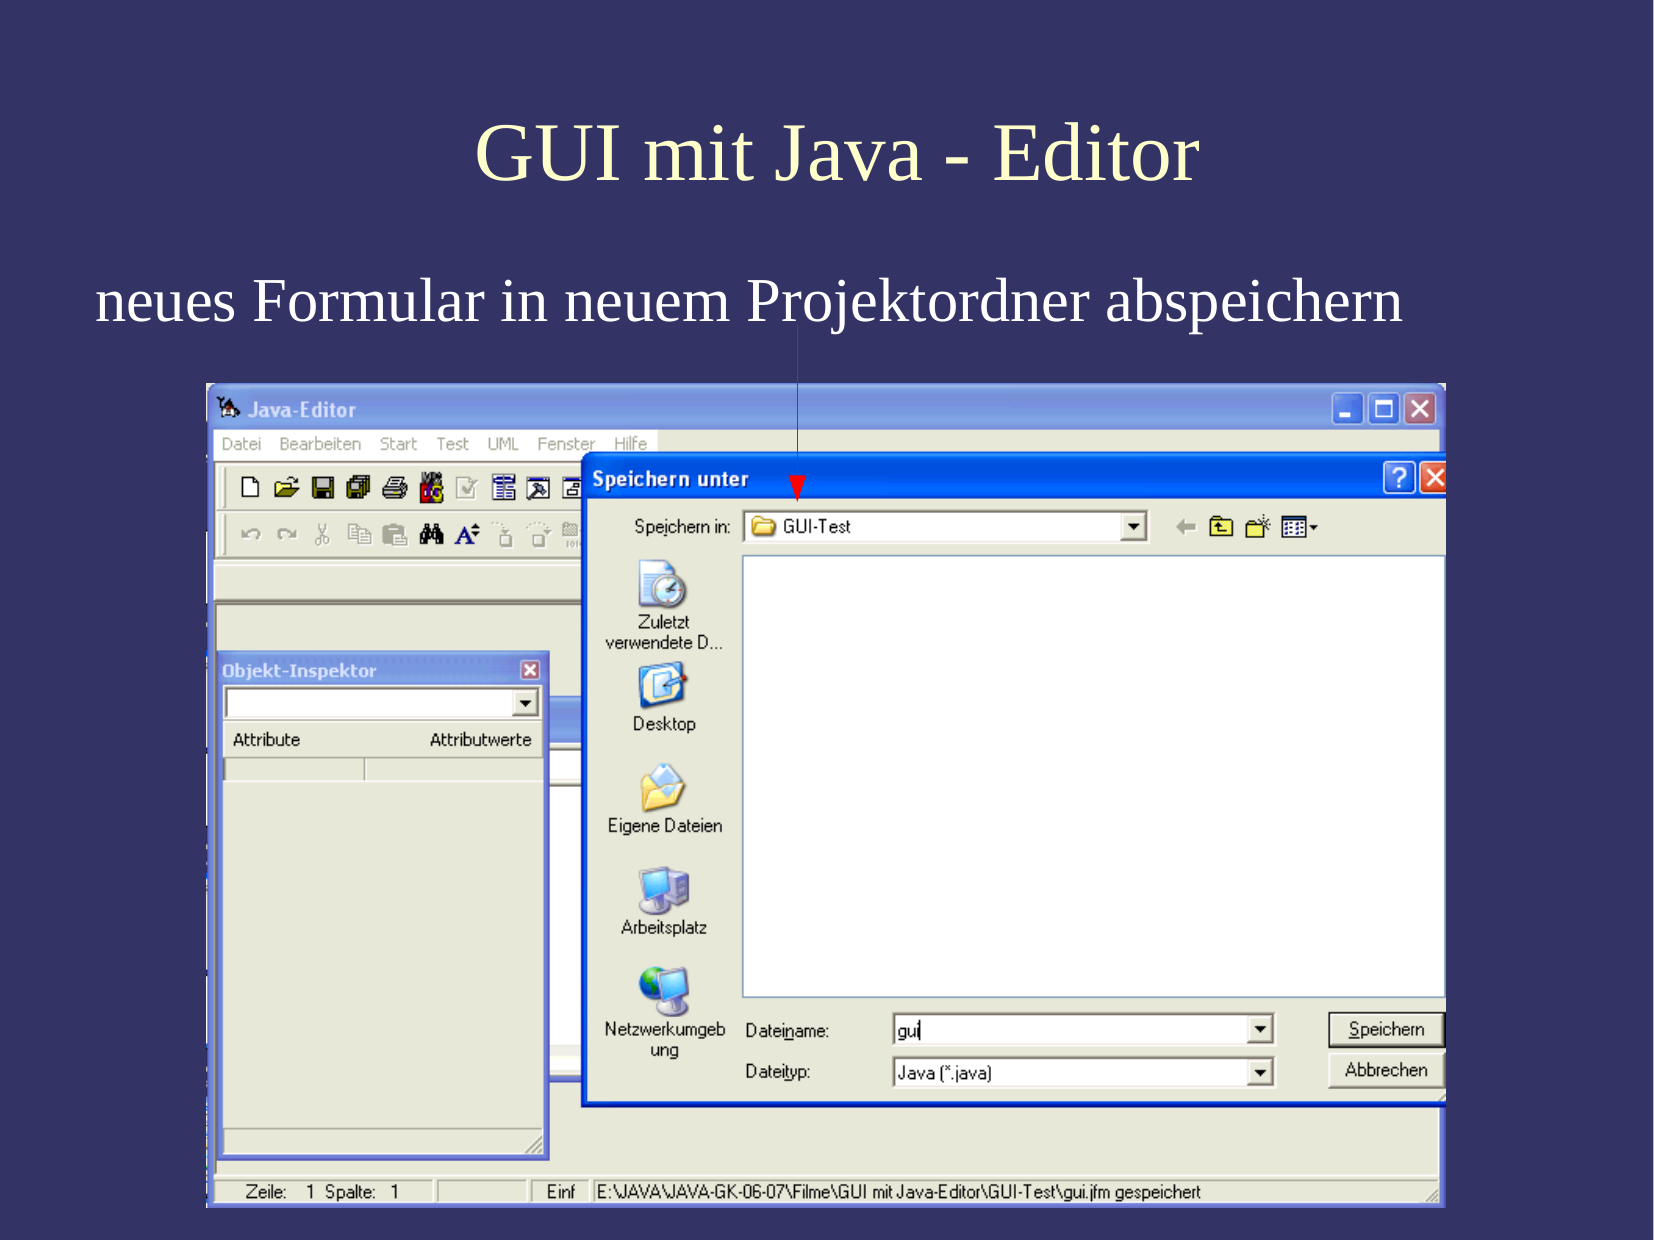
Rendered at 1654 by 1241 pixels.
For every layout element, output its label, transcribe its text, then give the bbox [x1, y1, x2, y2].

picture [206, 383, 1446, 1208]
list neues Formular in neuem Projektordner abspeichern [77, 265, 1579, 1214]
title GUI mit Java - Editor [54, 44, 1622, 260]
